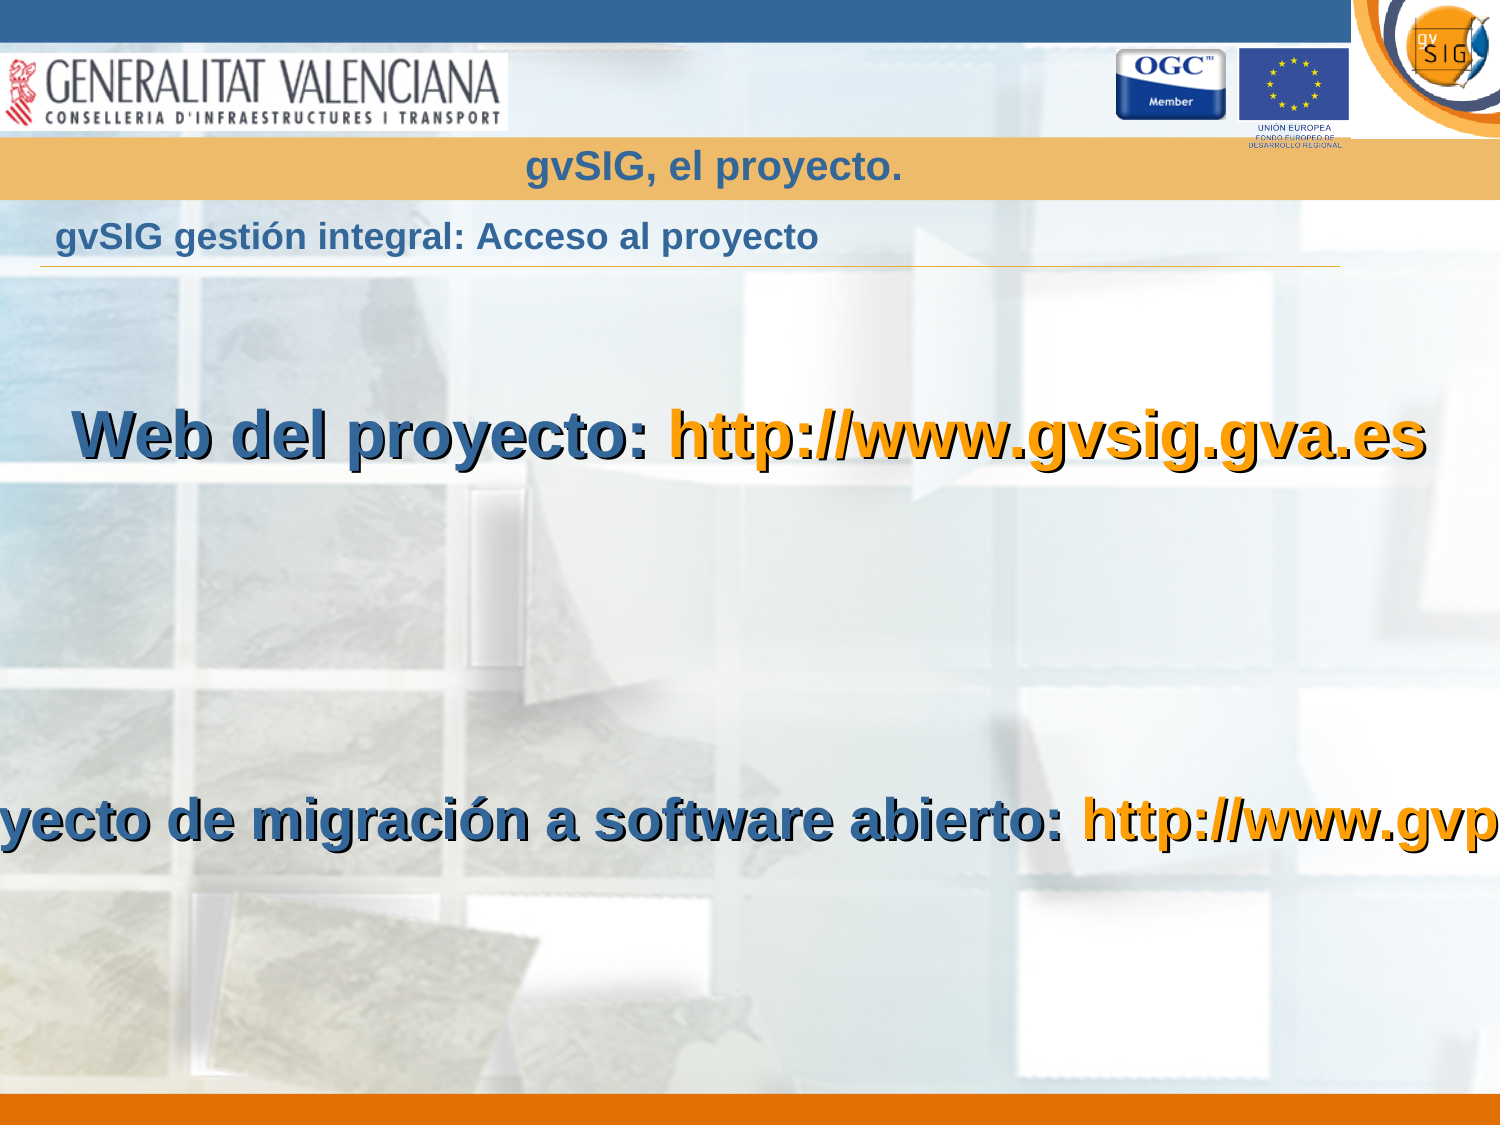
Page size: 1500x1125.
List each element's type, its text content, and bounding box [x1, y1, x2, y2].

picture [1237, 0, 1500, 139]
text_box Web del proyecto: http://www.gvsig.gva.es [56, 340, 1443, 578]
text_box gvSIG, el proyecto. [0, 137, 1429, 207]
text_box gvSIG gestión integral: Acceso al proyecto [40, 210, 978, 275]
picture [0, 53, 508, 131]
picture [1116, 49, 1226, 120]
text_box Web del proyecto de migración a software abierto: http://www.gvpontis.gva.es [0, 730, 1500, 958]
